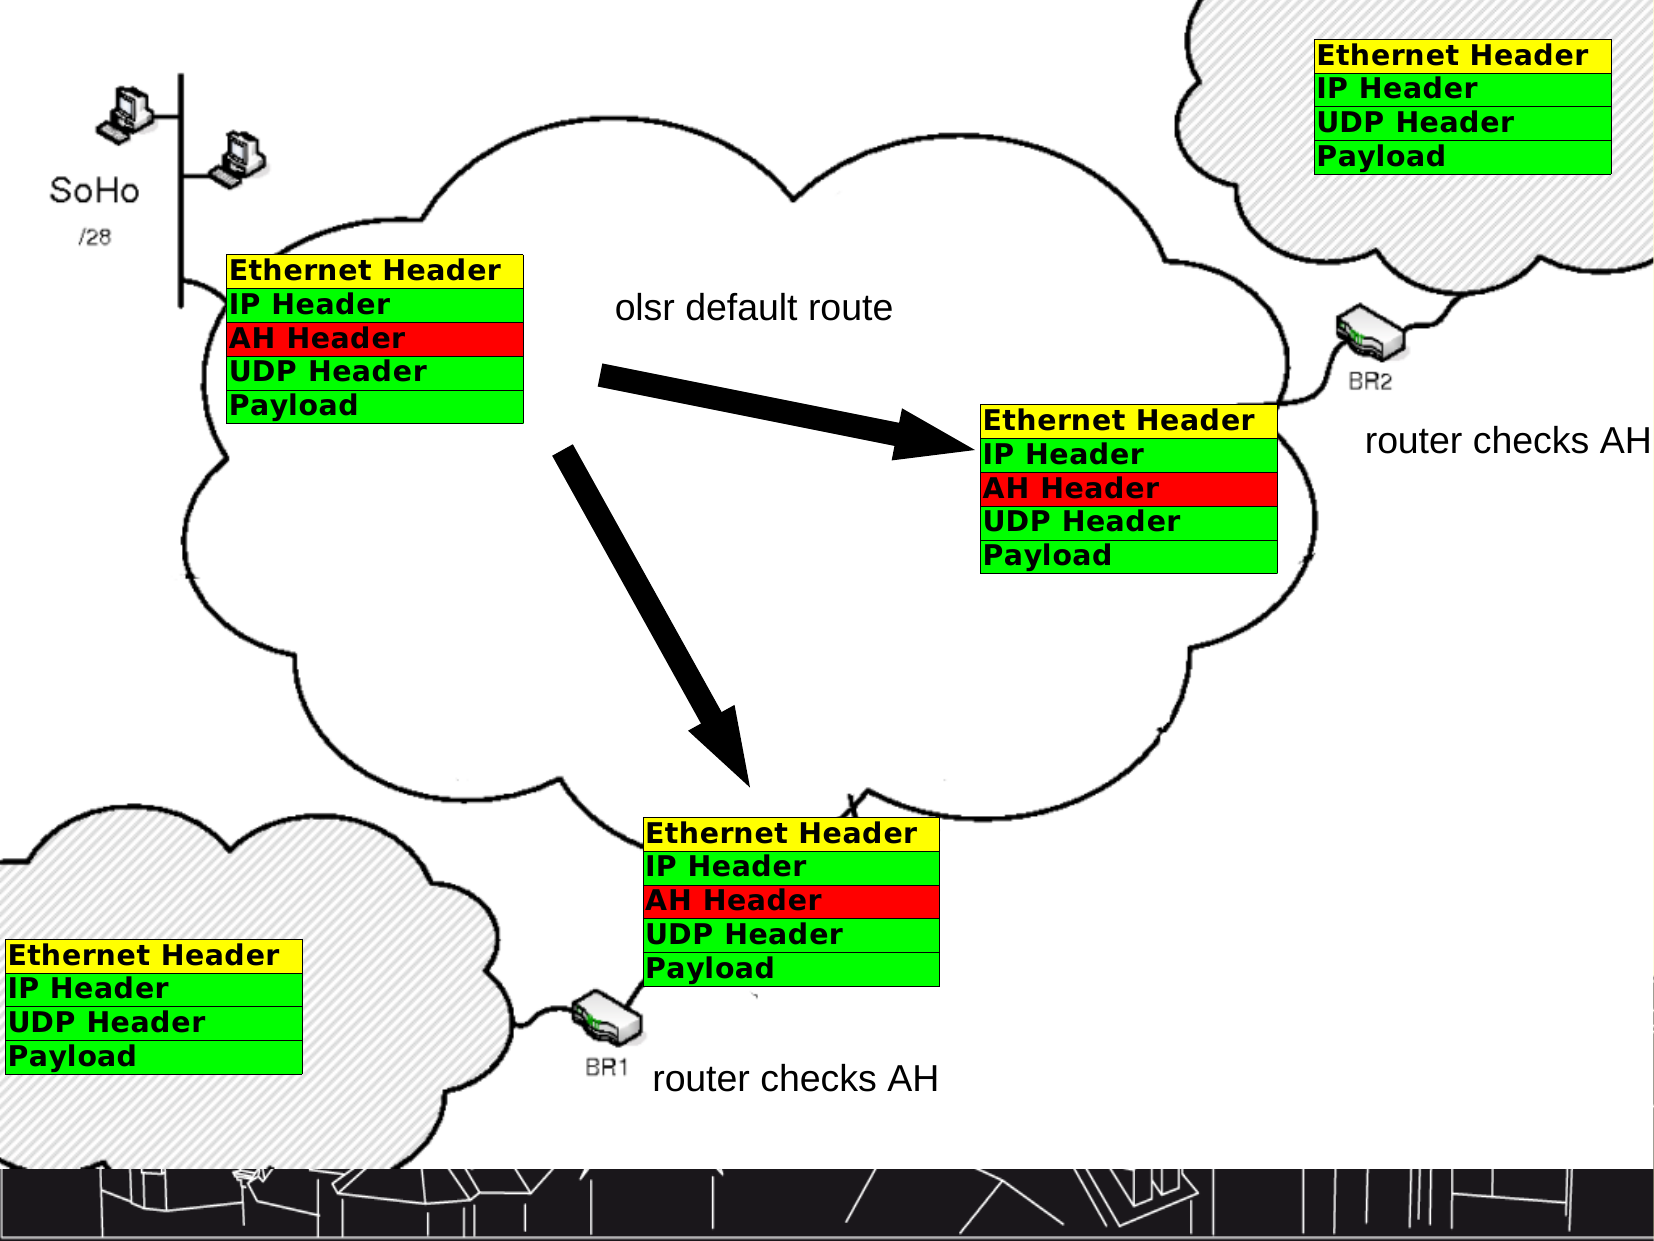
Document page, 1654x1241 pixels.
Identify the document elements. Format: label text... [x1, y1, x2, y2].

text_box router checks AH [637, 1050, 976, 1107]
text_box router checks AH [1350, 412, 1654, 470]
chart [3, 937, 563, 1125]
chart [1312, 37, 1654, 225]
chart [225, 253, 784, 451]
picture [0, 0, 1654, 1241]
text_box olsr default route [600, 279, 909, 336]
chart [978, 403, 1538, 601]
chart [641, 815, 1201, 1013]
